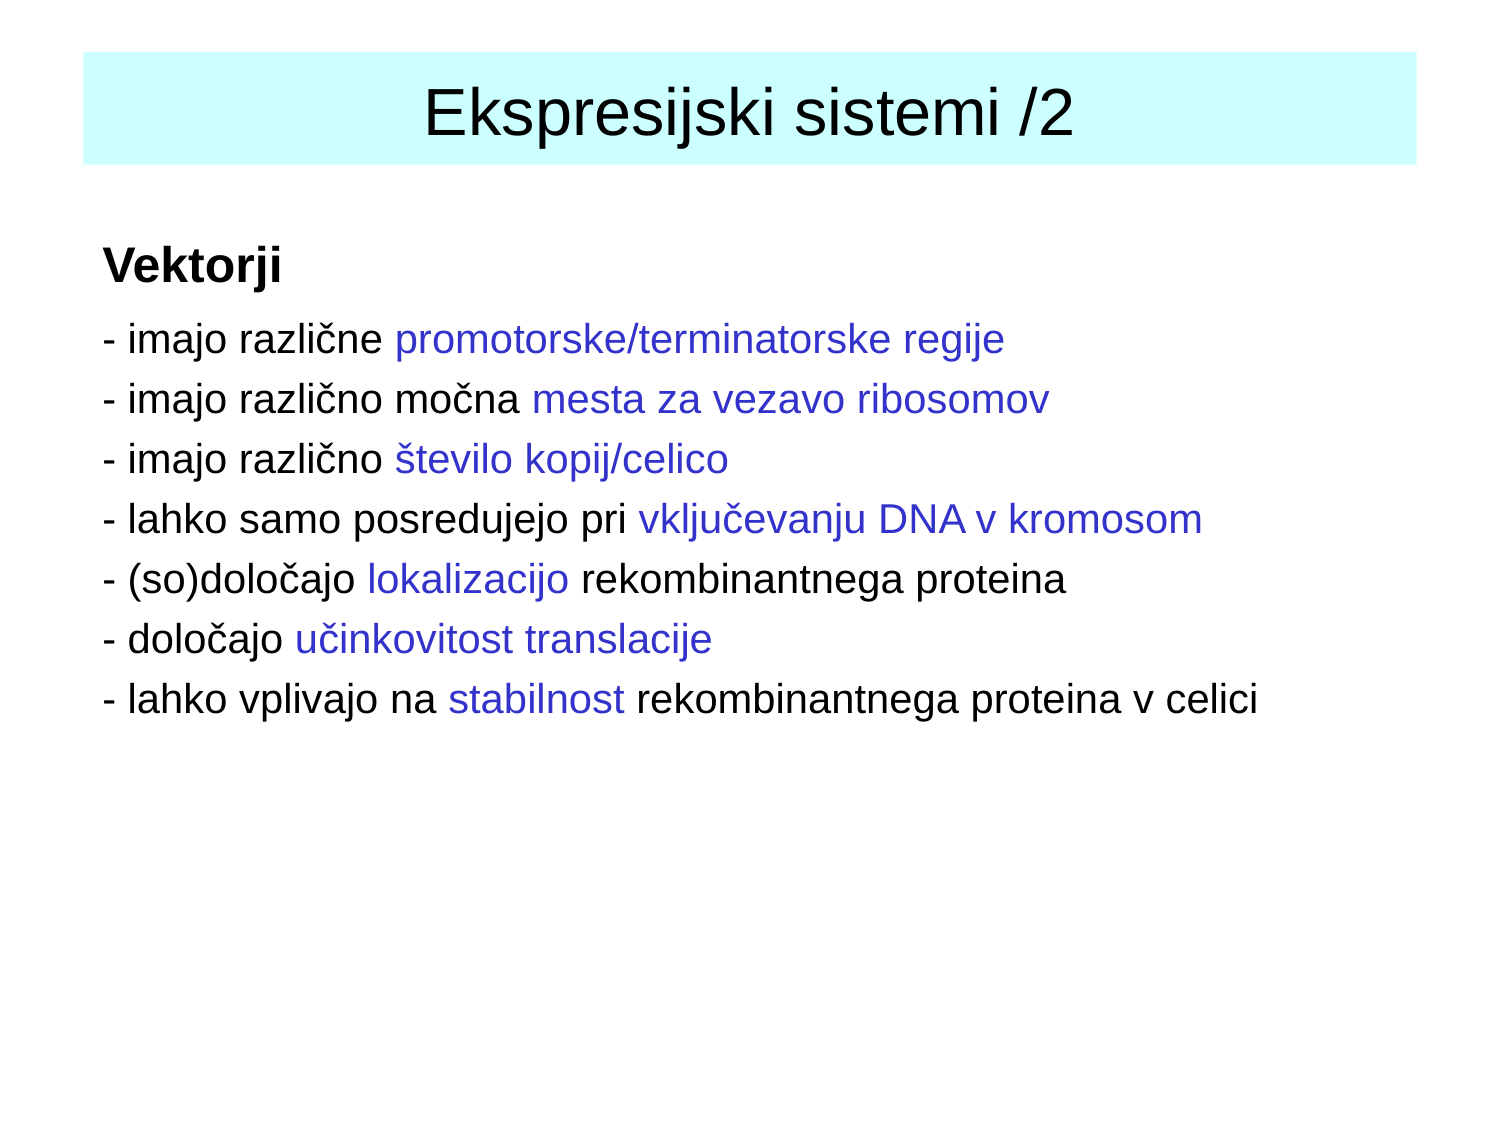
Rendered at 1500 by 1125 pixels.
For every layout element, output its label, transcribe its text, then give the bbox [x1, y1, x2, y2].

text_box Ekspresijski sistemi /2 [83, 52, 1417, 165]
text_box Vektorji - imajo različne promotorske/terminatorske regije - imajo različno močna mesta za vezavo ribosomov - imajo različno število kopij/celico - lahko samo posredujejo pri vključevanju DNA v kromosom - (so)določajo lokalizacijo rekombinantnega proteina - določajo učinkovitost translacije - lahko vplivajo na stabilnost rekombinantnega proteina v celici [87, 224, 1434, 1031]
